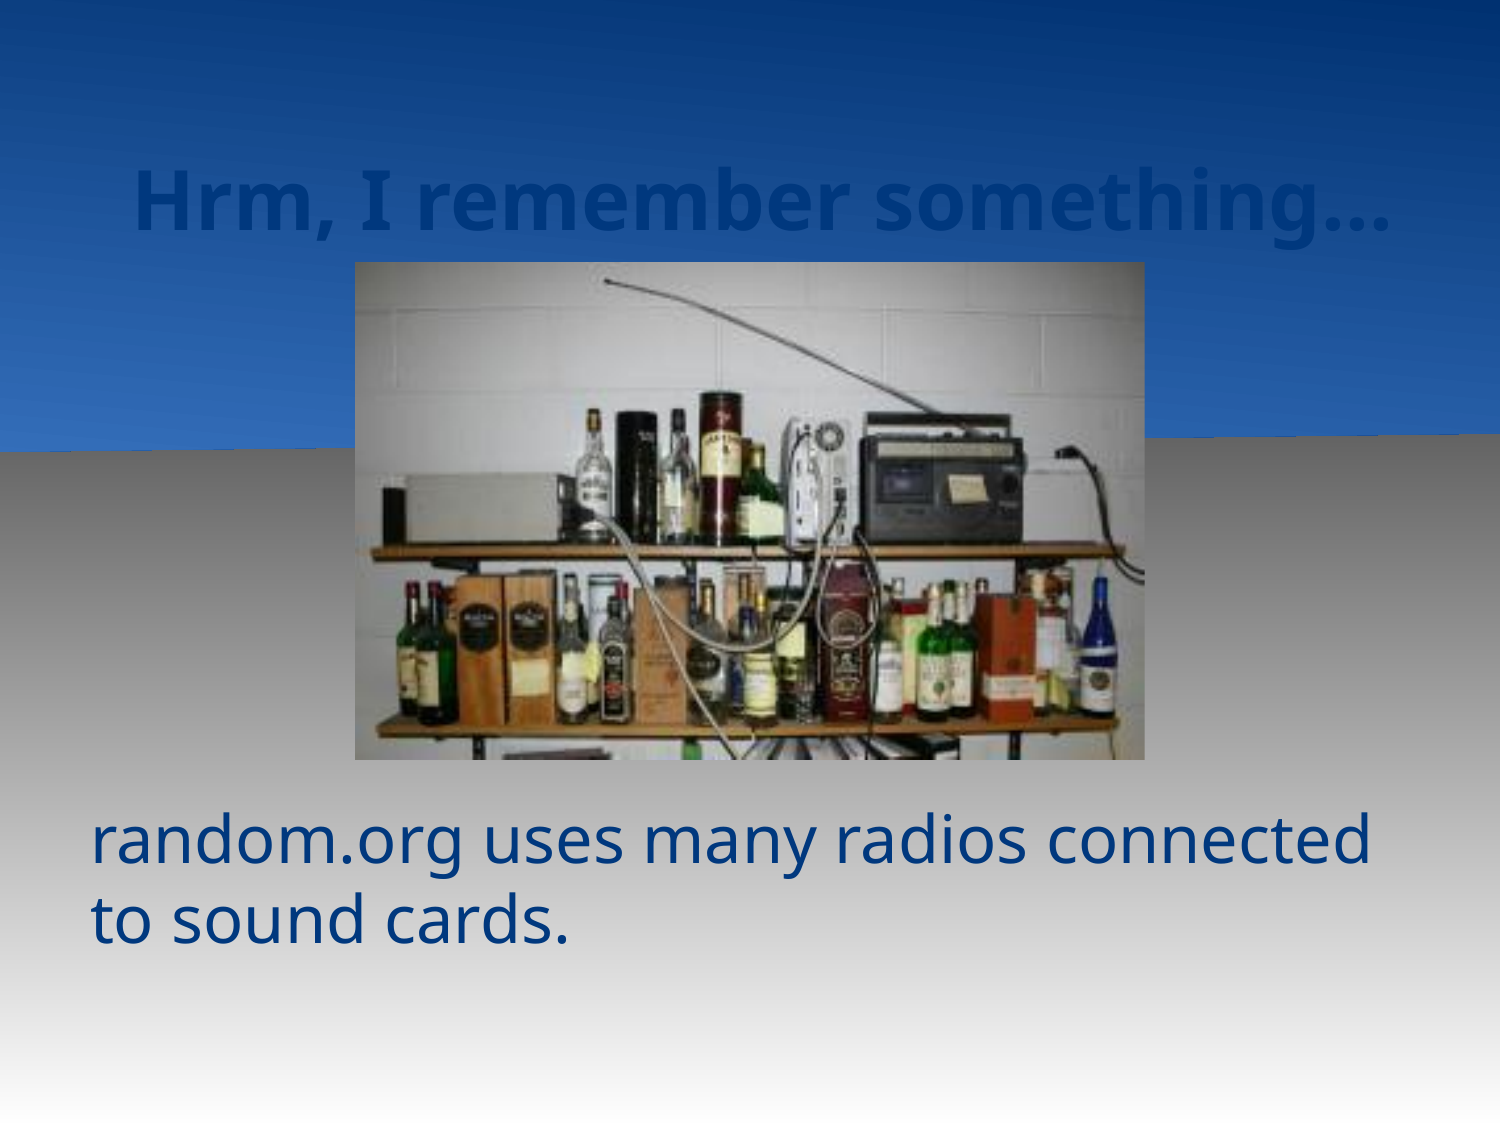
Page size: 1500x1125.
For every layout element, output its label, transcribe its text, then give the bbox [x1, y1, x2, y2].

title Hrm, I remember something... [75, 45, 1425, 263]
text_box [355, 262, 1145, 760]
list random.org uses many radios connected to sound cards. [75, 272, 1425, 1067]
